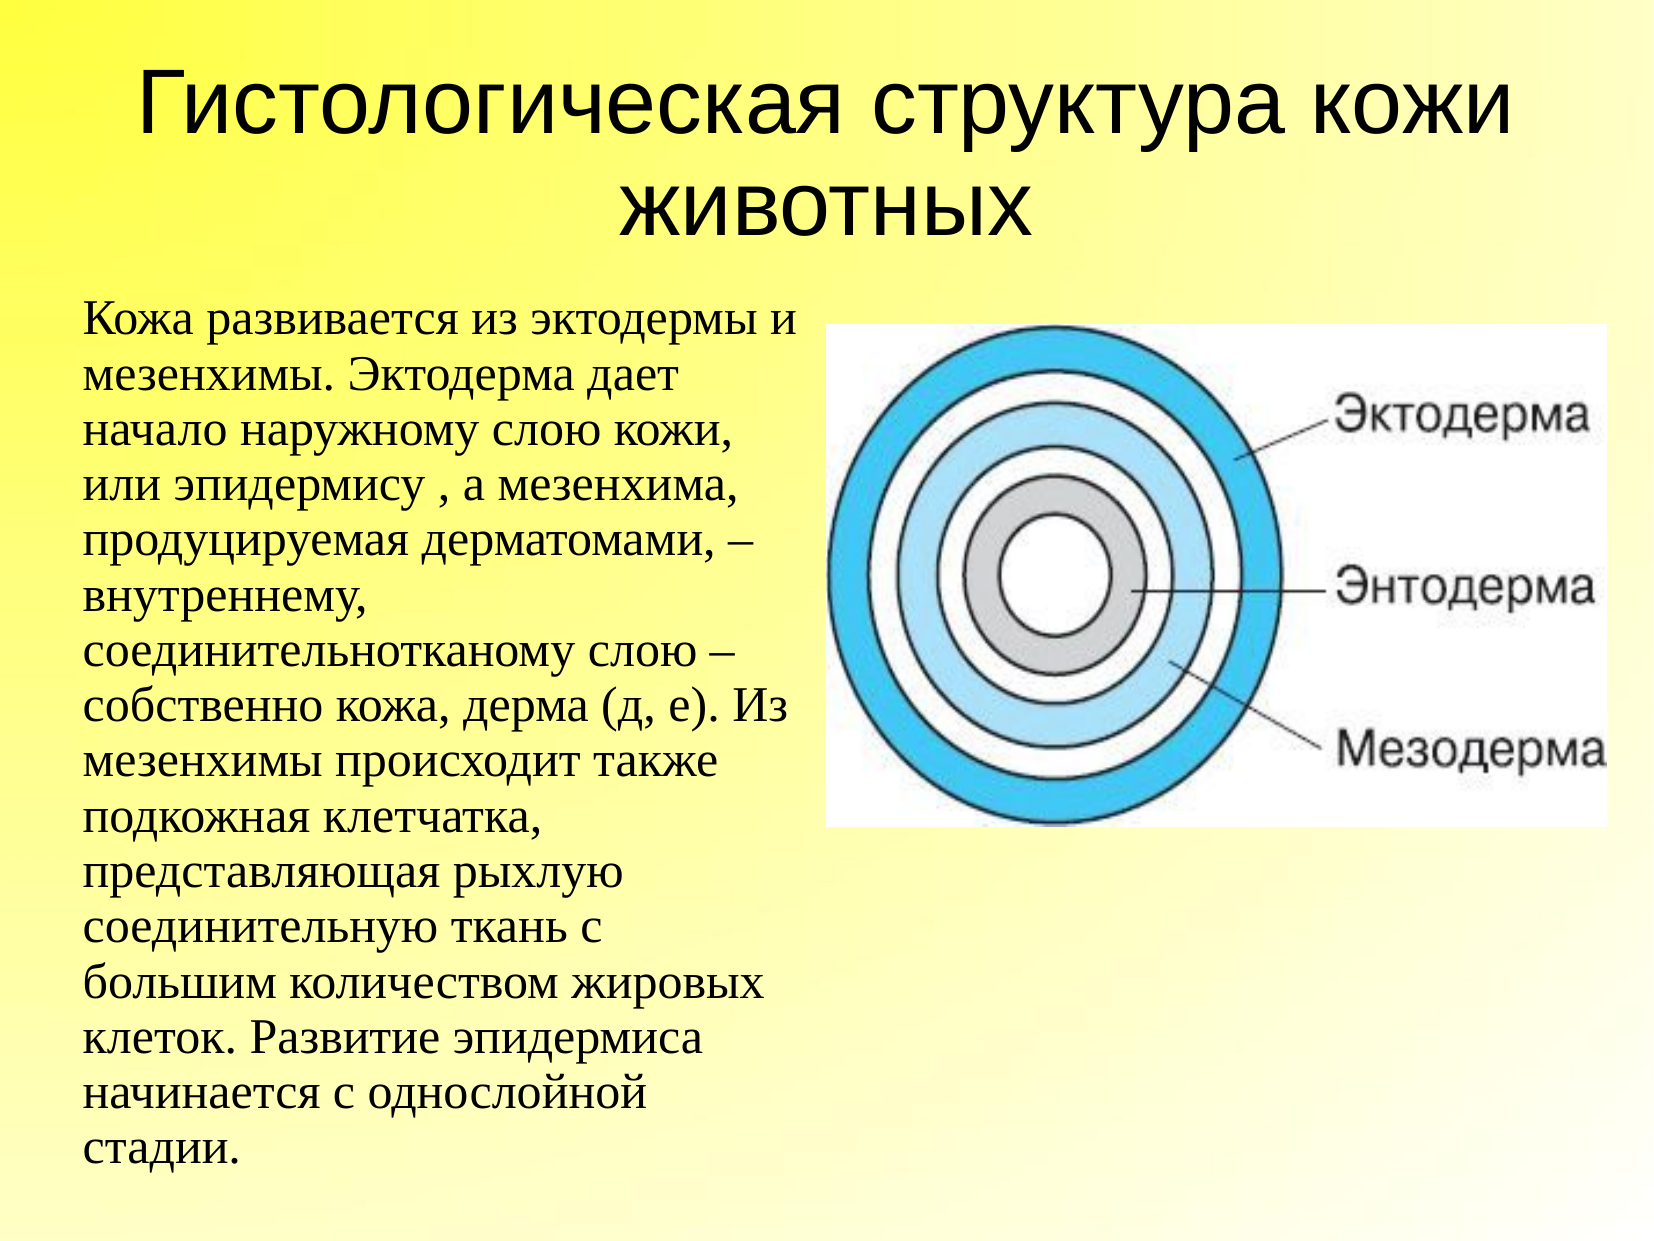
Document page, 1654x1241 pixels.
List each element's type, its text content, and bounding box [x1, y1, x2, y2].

list Кожа развивается из эктодермы и мезенхимы. Эктодерма дает начало наружному слою кожи, или эпидермису , а мезенхима, продуцируемая дерматомами, – внутреннему, соединительнотканому слою – собственно кожа, дерма (д, е). Из мезенхимы происходит также подкожная клетчатка, представляющая рыхлую соединительную ткань с большим количеством жировых клеток. Развитие эпидермиса начинается с однослойной стадии. [82, 290, 809, 1191]
picture [0, 0, 1654, 1241]
title Гистологическая структура кожи животных [82, 49, 1571, 257]
